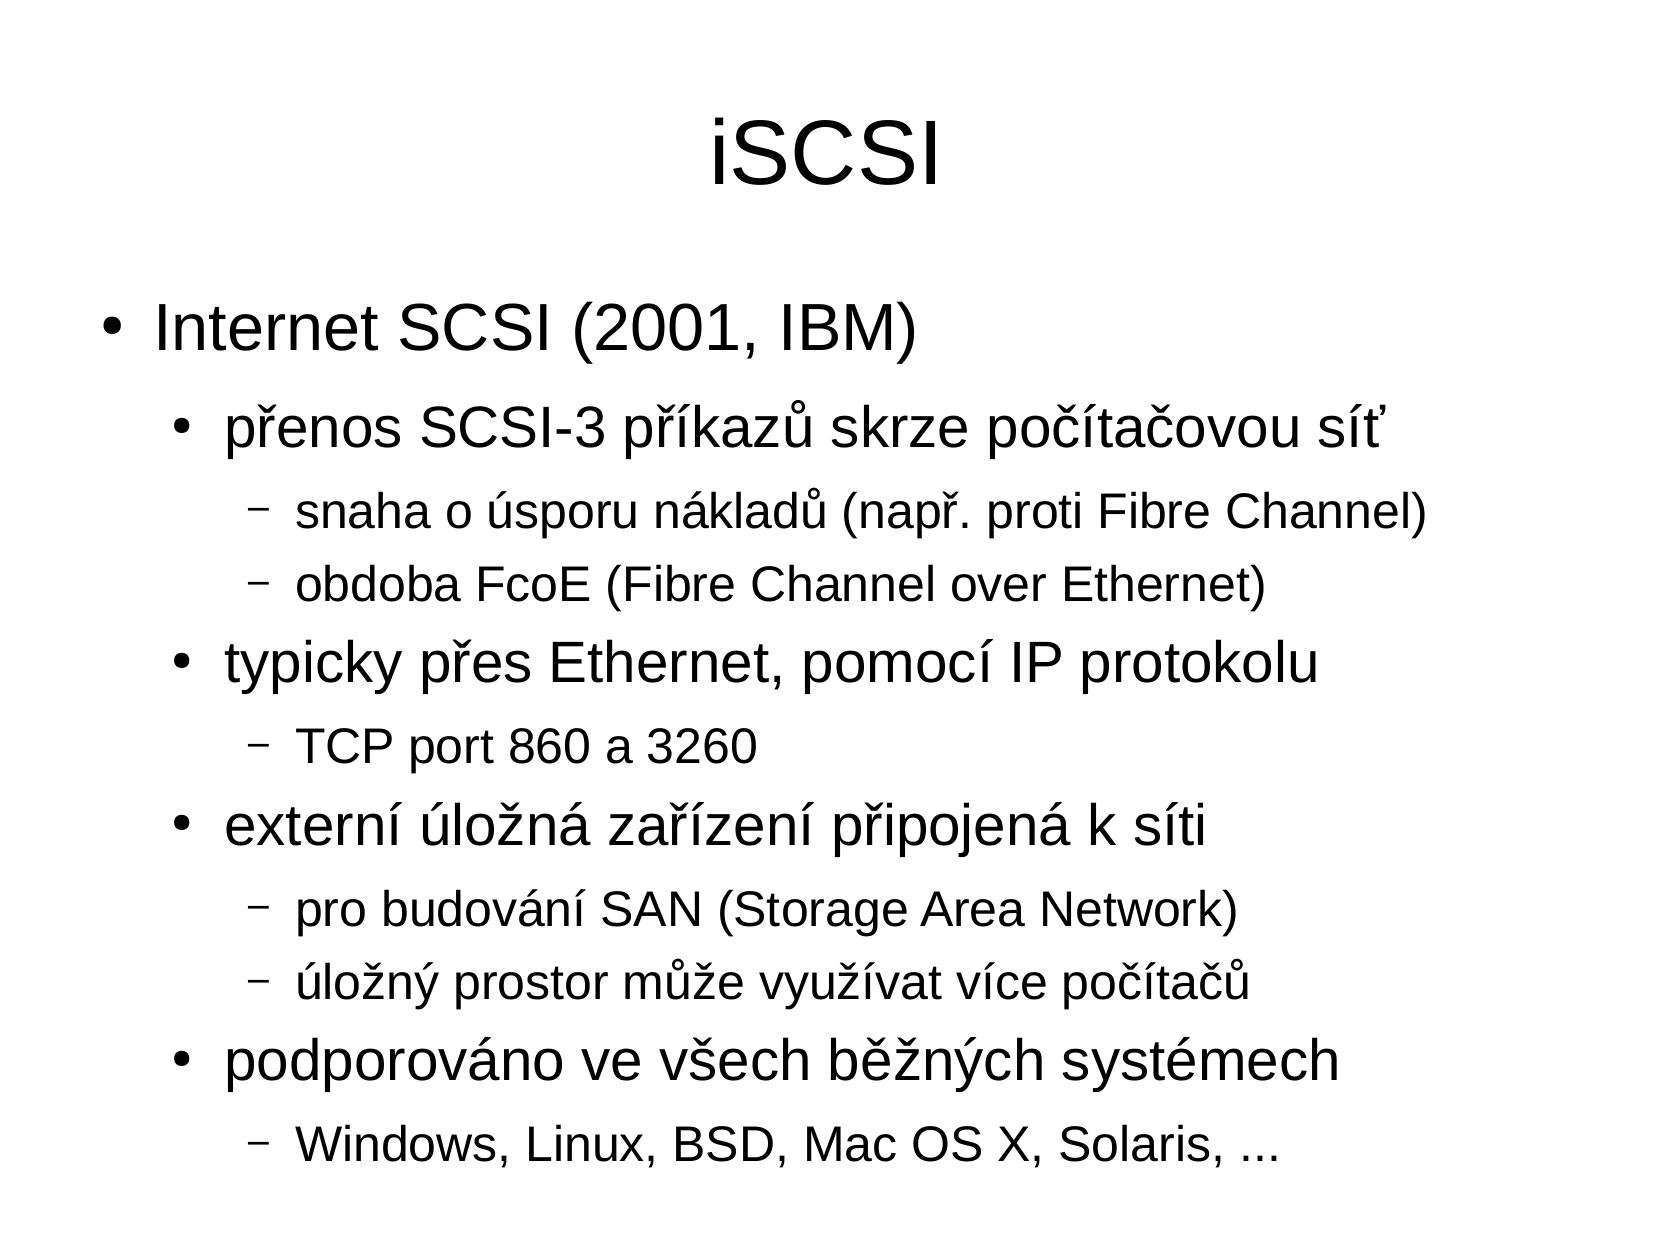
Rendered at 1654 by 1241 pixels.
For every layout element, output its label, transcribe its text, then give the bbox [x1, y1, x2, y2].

title iSCSI [82, 56, 1571, 250]
list Internet SCSI (2001, IBM) přenos SCSI-3 příkazů skrze počítačovou síť snaha o úsporu nákladů (např. proti Fibre Channel) obdoba FcoE (Fibre Channel over Ethernet) typicky přes Ethernet, pomocí IP protokolu TCP port 860 a 3260 externí úložná zařízení připojená k síti pro budování SAN (Storage Area Network) úložný prostor může využívat více počítačů podporováno ve všech běžných systémech Windows, Linux, BSD, Mac OS X, Solaris, ... [82, 290, 1571, 1173]
